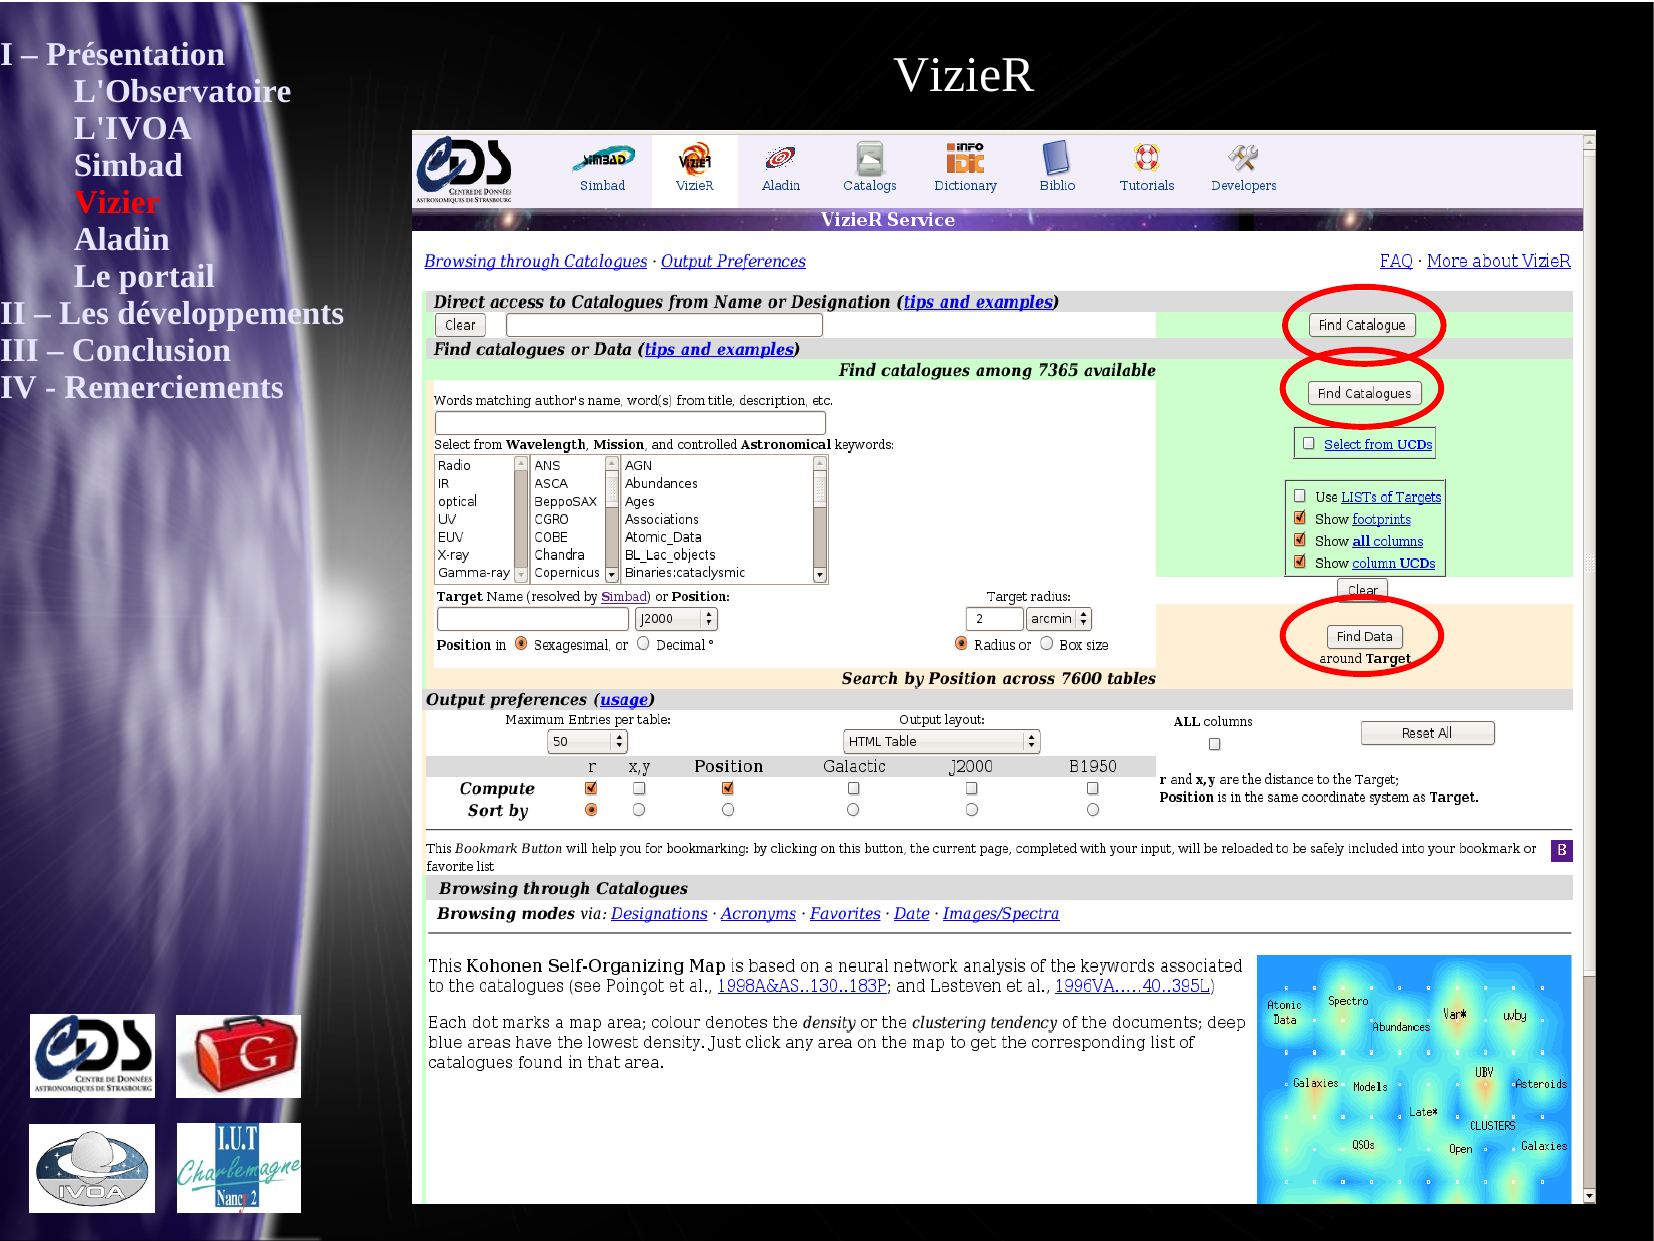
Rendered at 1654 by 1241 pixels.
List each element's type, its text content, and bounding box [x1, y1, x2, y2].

text_box VizieR [893, 46, 1125, 108]
picture [0, 2, 1654, 1241]
title I – Présentation L'Observatoire L'IVOA Simbad Vizier Aladin Le portail II – Les développements III – Conclusion IV - Remerciements [0, 0, 374, 477]
